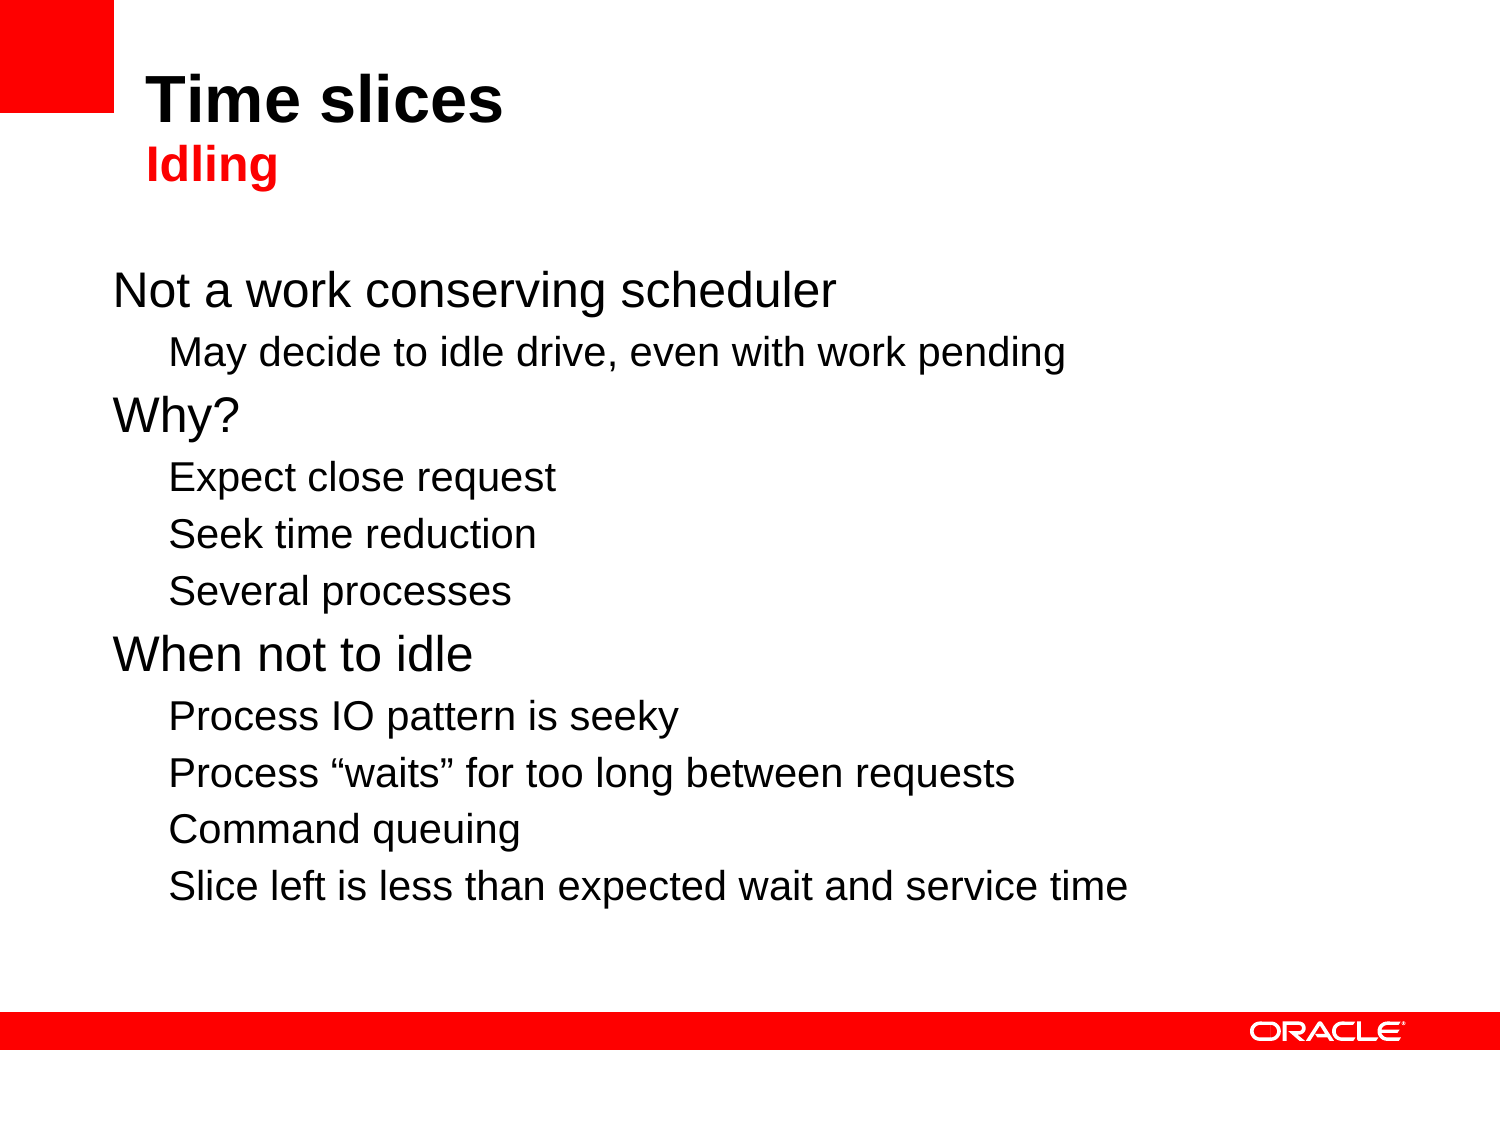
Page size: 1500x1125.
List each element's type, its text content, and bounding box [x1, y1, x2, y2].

picture [0, 0, 114, 113]
picture [0, 1012, 1500, 1050]
title Time slices Idling [145, 57, 1390, 198]
list Not a work conserving scheduler May decide to idle drive, even with work pending Why? Expect close request Seek time reduction Several processes When not to idle Process IO pattern is seeky Process “waits” for too long between requests Command queuing Slice left is less than expected wait and service time [112, 262, 1349, 976]
